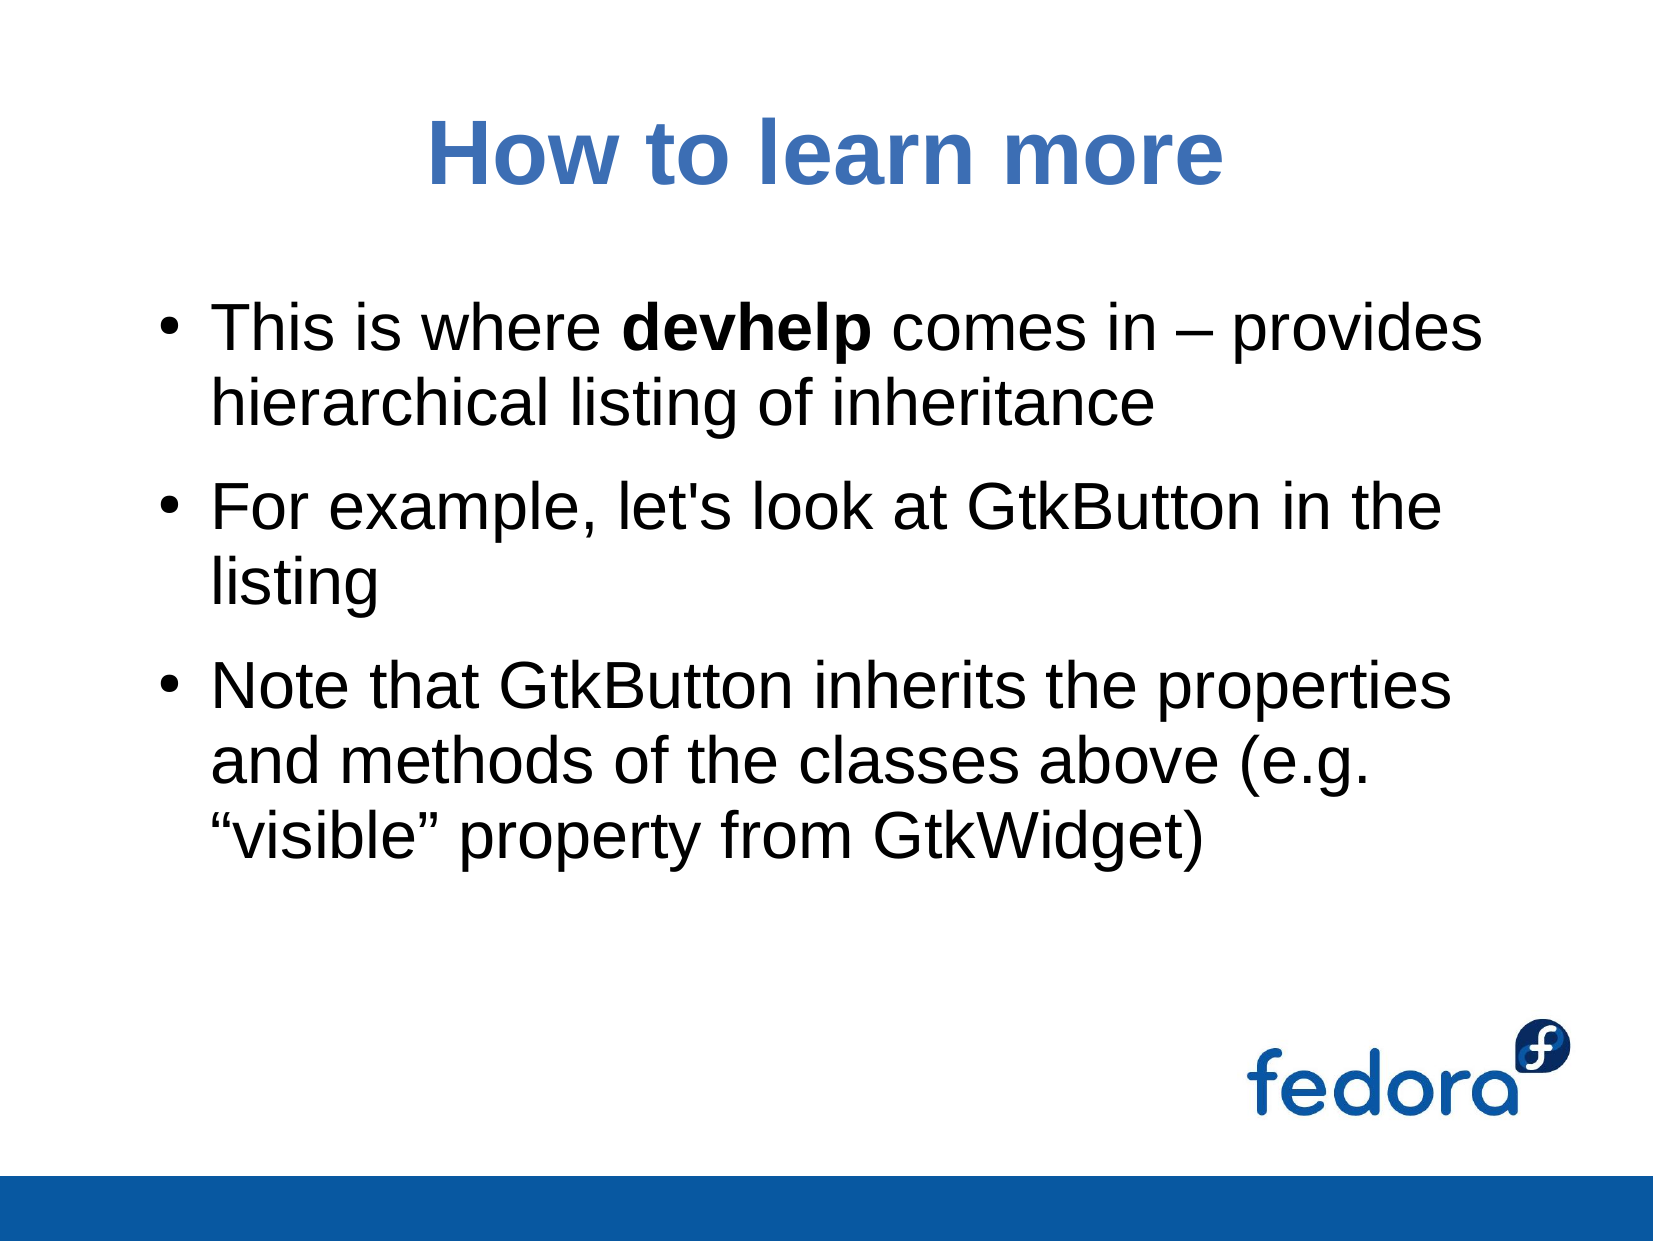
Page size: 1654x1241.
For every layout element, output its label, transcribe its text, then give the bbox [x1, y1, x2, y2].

list This is where devhelp comes in – provides hierarchical listing of inheritance For example, let's look at GtkButton in the listing Note that GtkButton inherits the properties and methods of the classes above (e.g. “visible” property from GtkWidget) [82, 290, 1571, 1095]
title How to learn more [82, 56, 1571, 250]
picture [0, 1176, 1653, 1241]
picture [1237, 1010, 1576, 1125]
